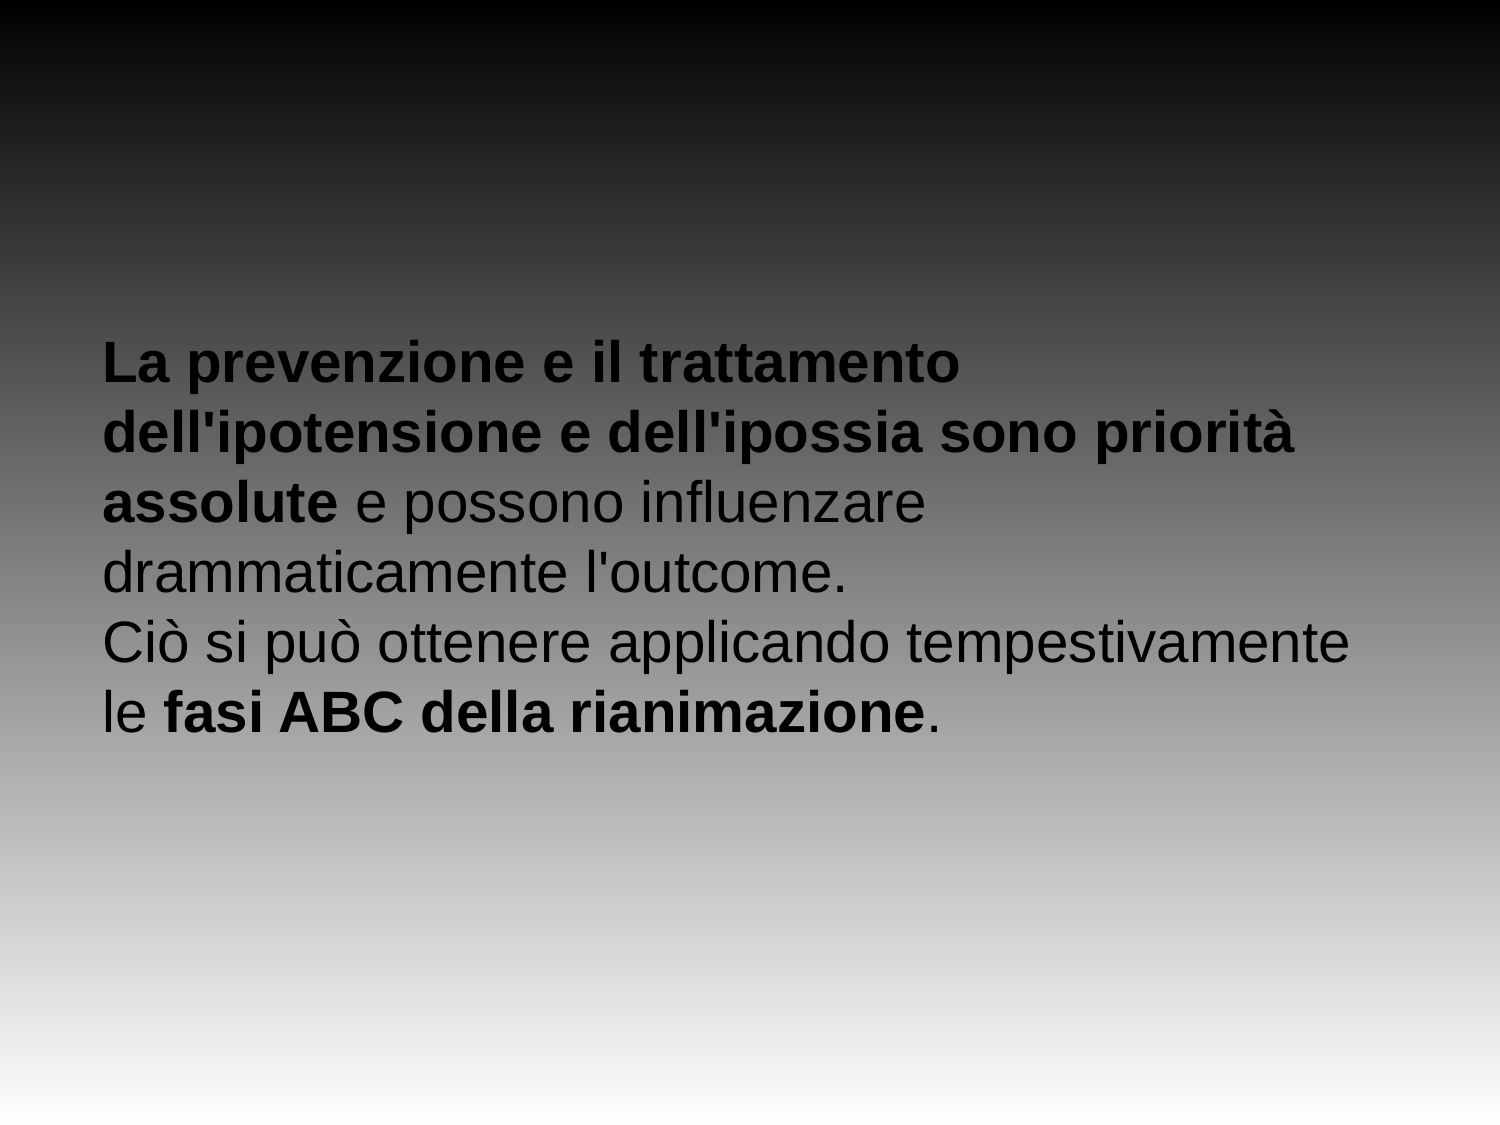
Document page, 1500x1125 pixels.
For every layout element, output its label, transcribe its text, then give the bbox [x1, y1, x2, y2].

text_box La prevenzione e il trattamento dell'ipotensione e dell'ipossia sono priorità assolute e possono influenzare drammaticamente l'outcome. Ciò si può ottenere applicando tempestivamente le fasi ABC della rianimazione. [87, 316, 1425, 752]
